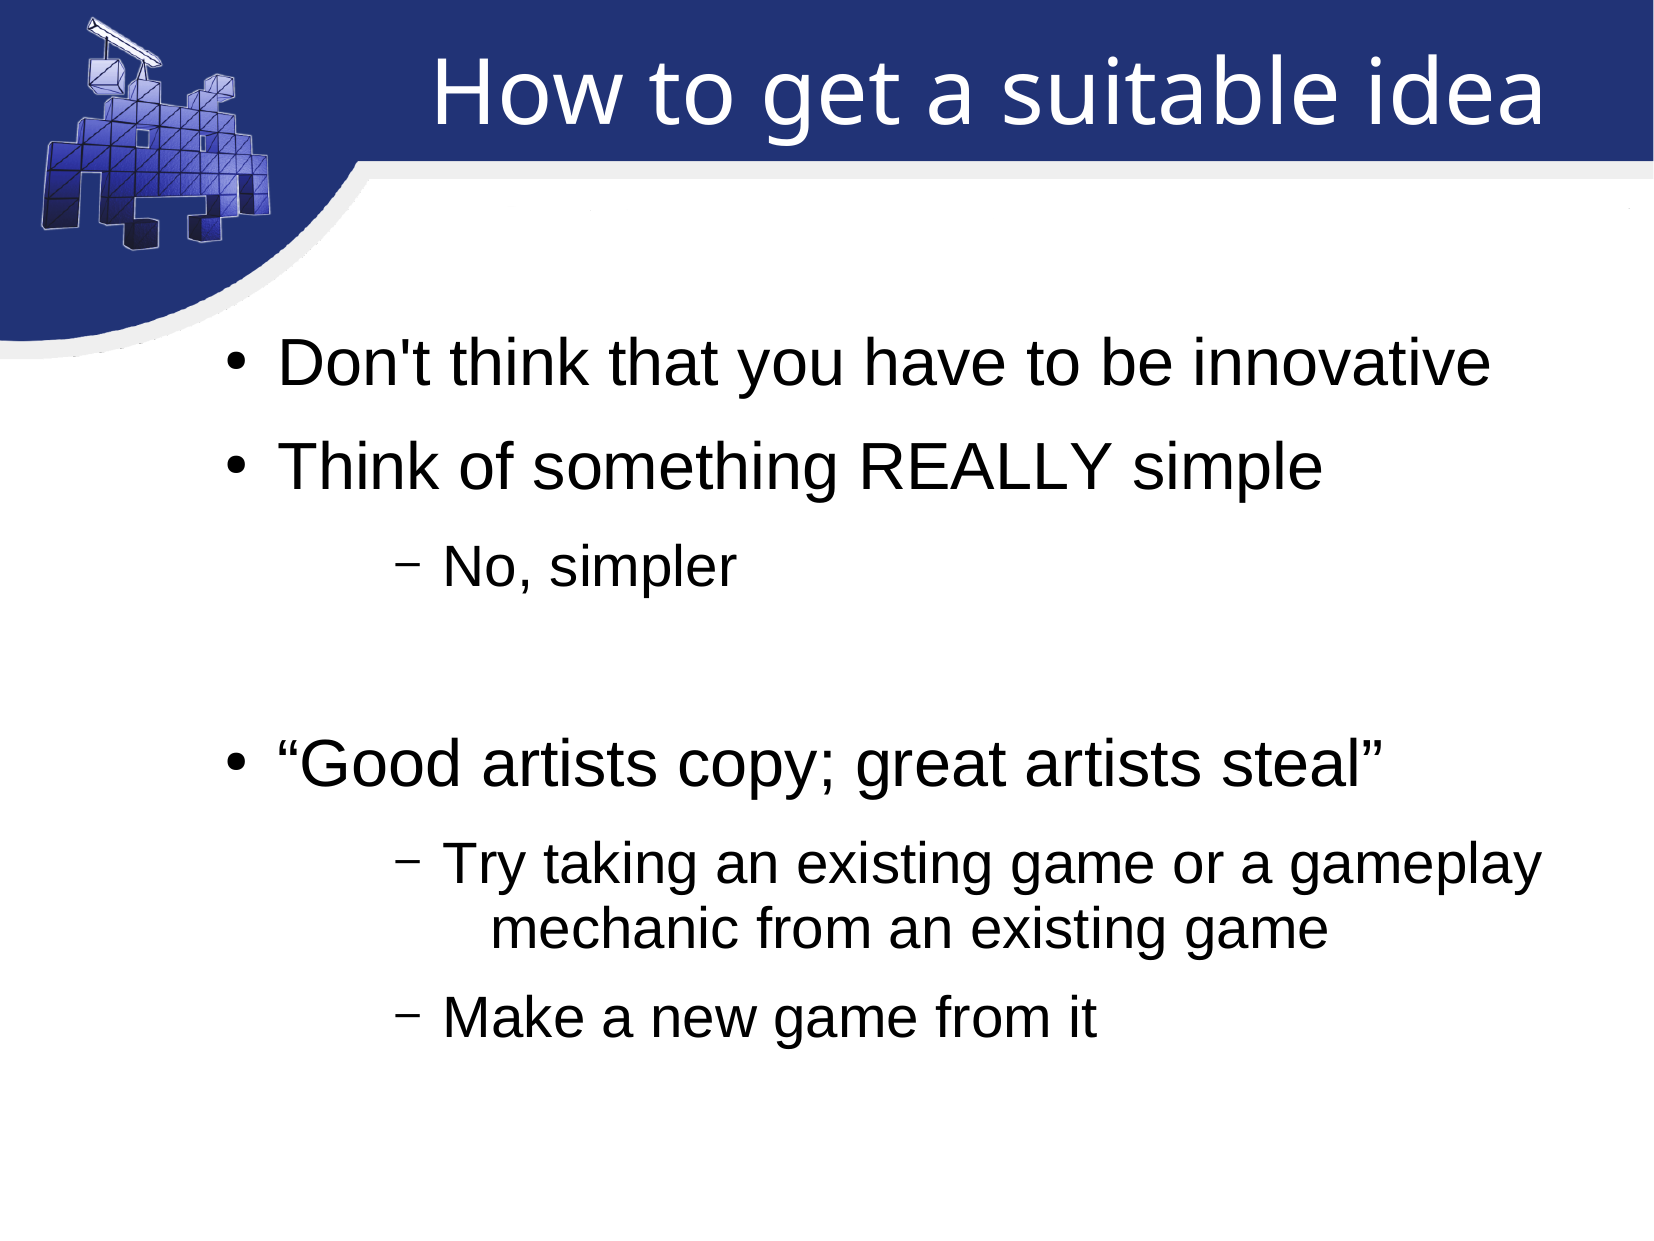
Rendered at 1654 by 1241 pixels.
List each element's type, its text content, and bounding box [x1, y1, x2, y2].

picture [0, 0, 1654, 443]
title How to get a suitable idea [354, 35, 1625, 142]
list Don't think that you have to be innovative Think of something REALLY simple No, simpler “Good artists copy; great artists steal” Try taking an existing game or a gameplay mechanic from an existing game Make a new game from it [206, 324, 1595, 1078]
